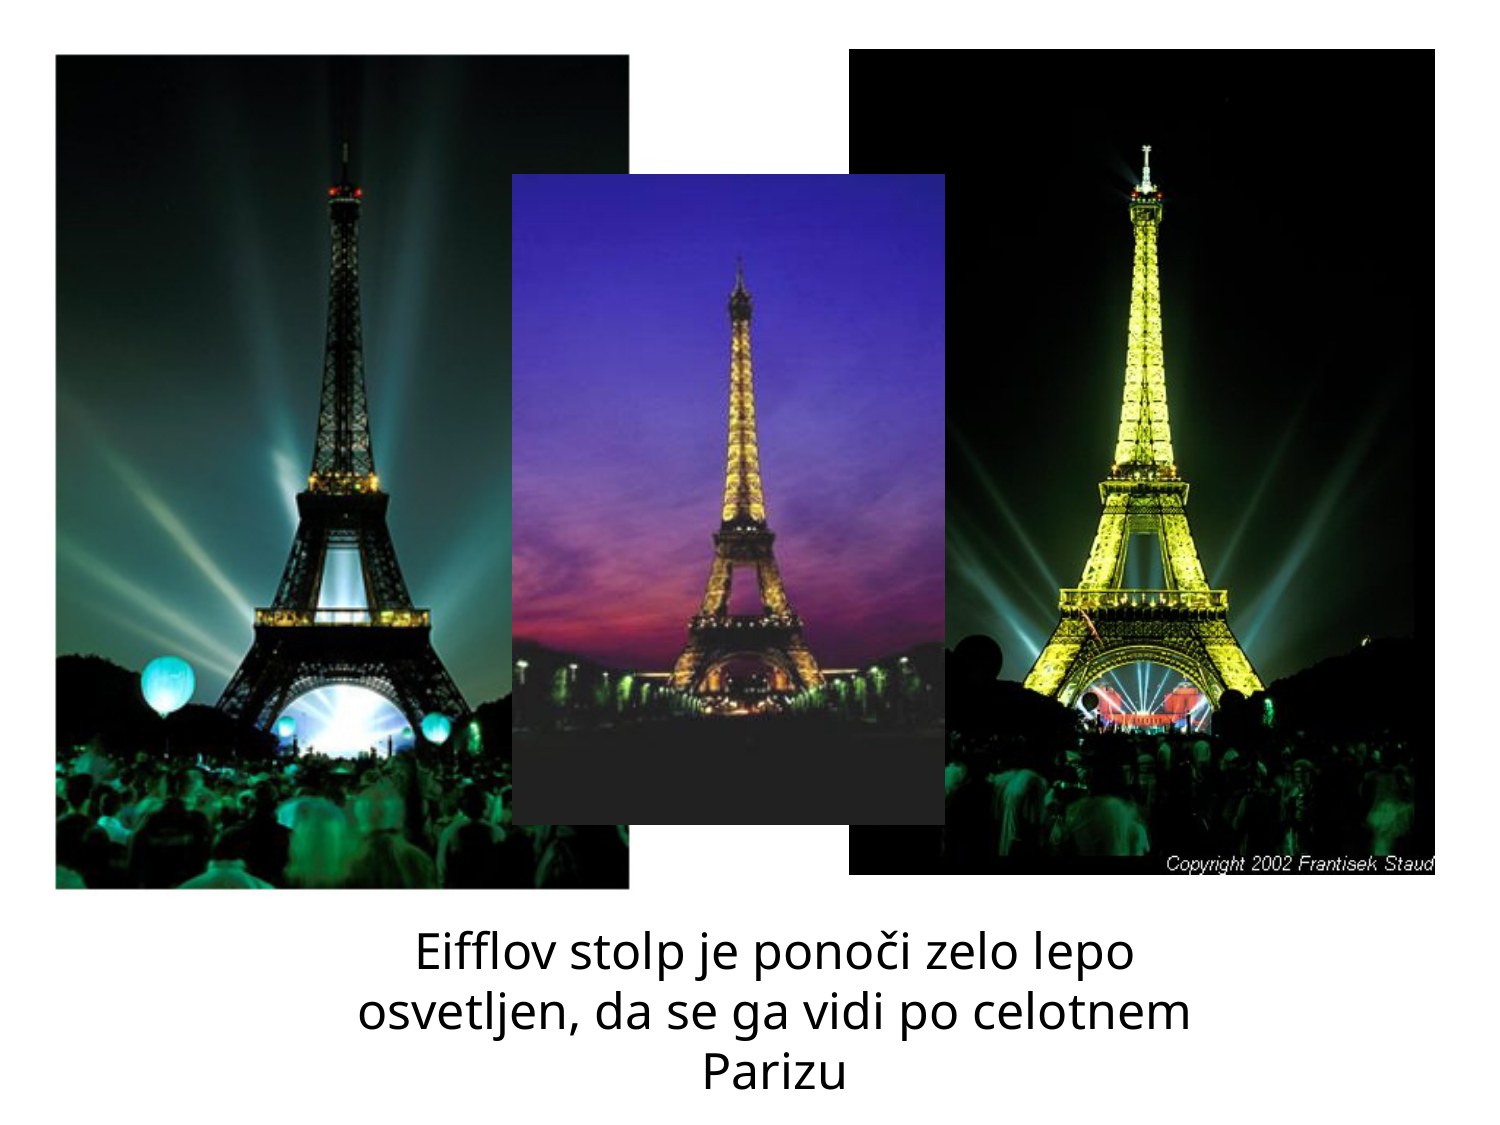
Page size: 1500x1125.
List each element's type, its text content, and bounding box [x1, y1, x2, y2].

text_box Eifflov stolp je ponoči zelo lepo osvetljen, da se ga vidi po celotnem Parizu [287, 912, 1263, 1108]
picture [50, 49, 1435, 896]
